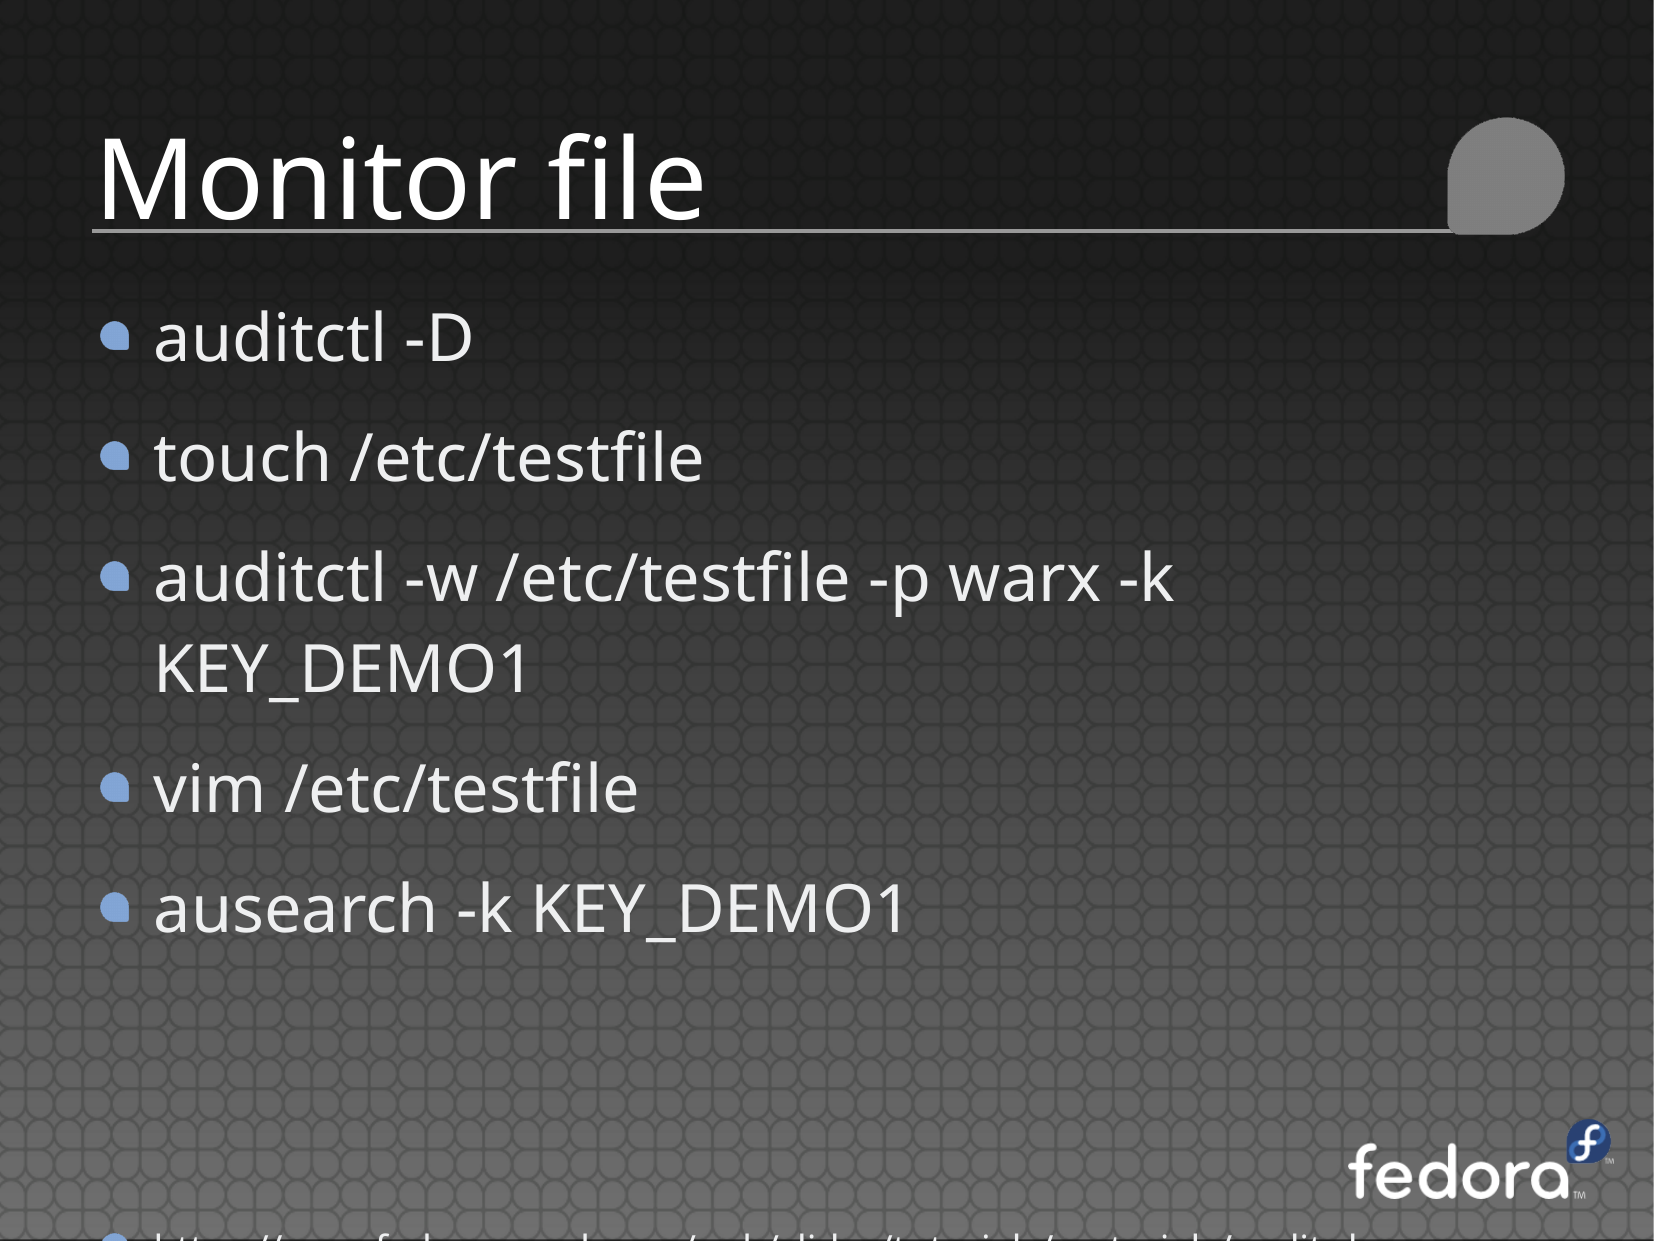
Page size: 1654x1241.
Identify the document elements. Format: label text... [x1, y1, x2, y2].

list auditctl -D touch /etc/testfile auditctl -w /etc/testfile -p warx -k KEY_DEMO1 vim /etc/testfile ausearch -k KEY_DEMO1 https://zsun.fedorapeople.org/pub/slides/tutorials/materials/audit-demo-file.cast [82, 290, 1571, 1119]
picture [0, 0, 1654, 1241]
title Monitor file [94, 100, 1426, 251]
